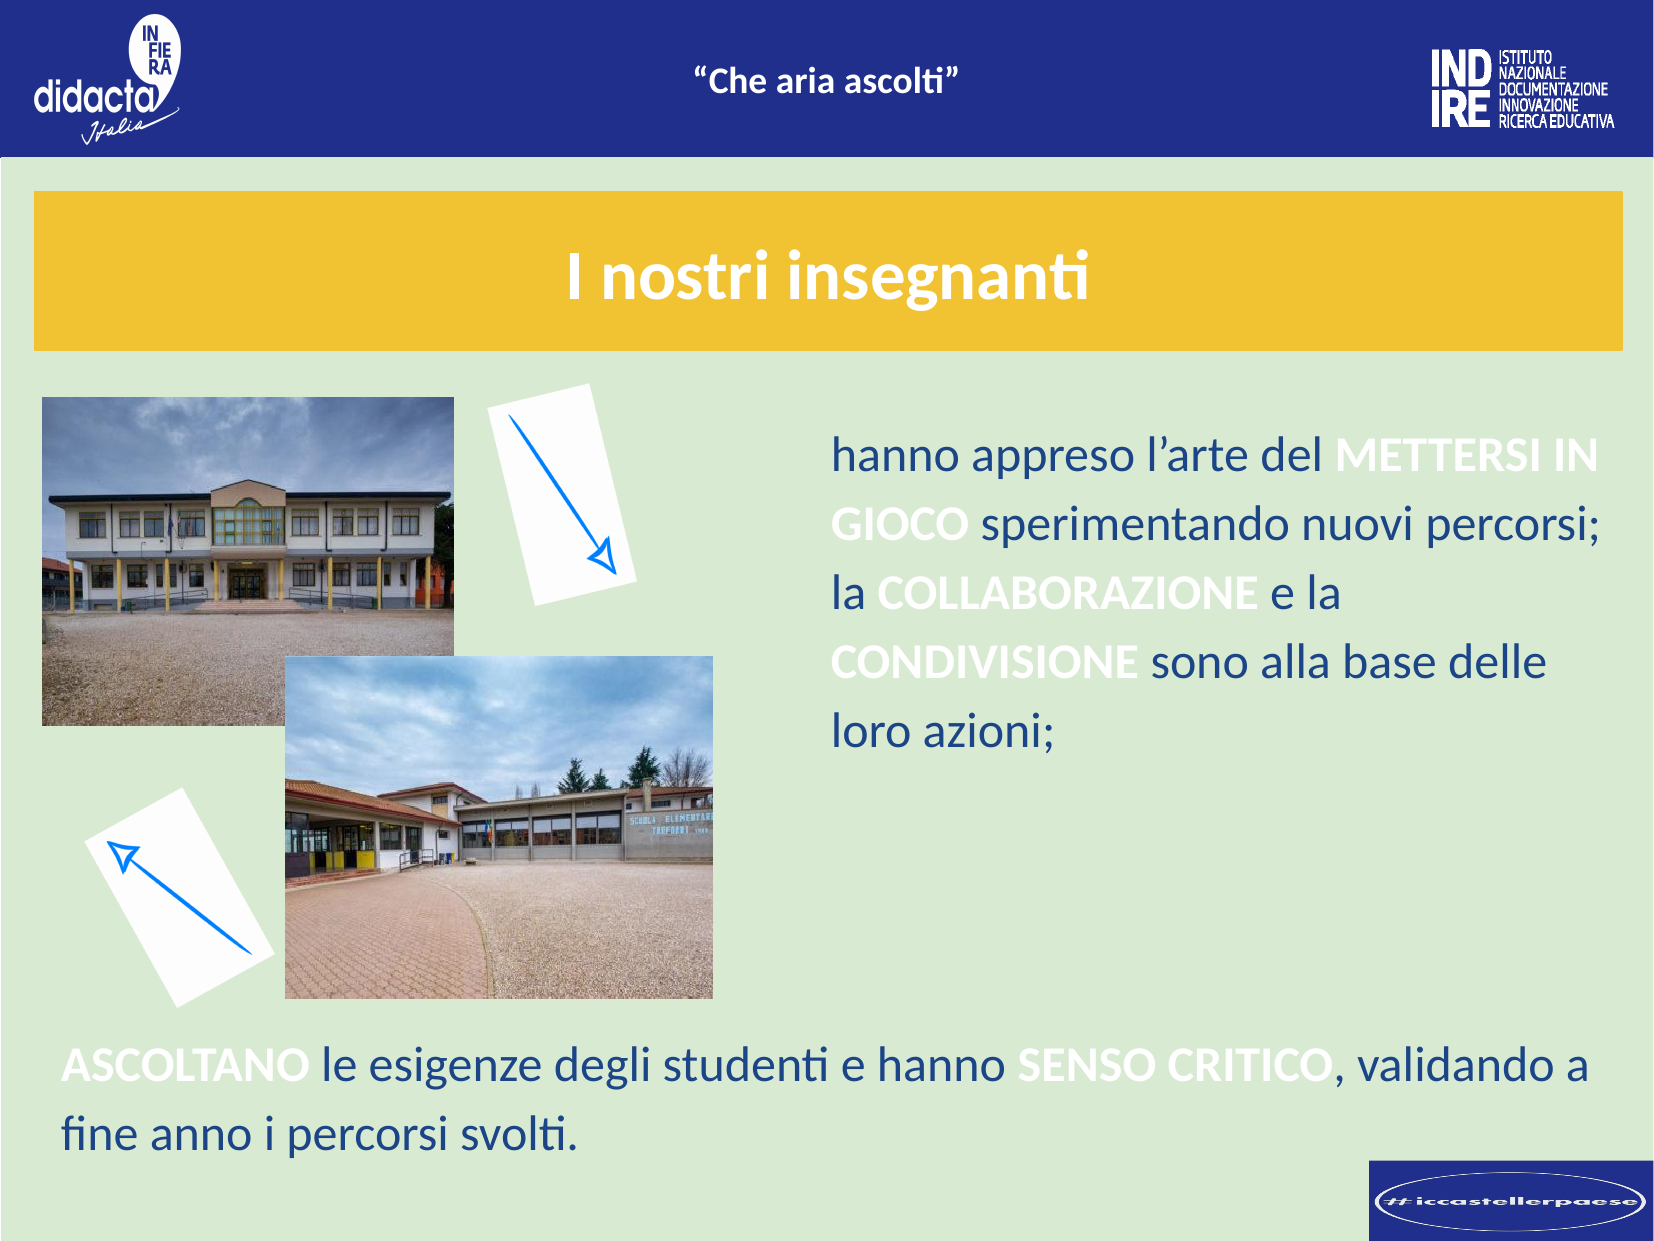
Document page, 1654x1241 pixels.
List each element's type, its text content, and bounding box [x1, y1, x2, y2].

picture [1423, 35, 1623, 142]
picture [487, 383, 637, 606]
text_box hanno appreso l’arte del METTERSI IN GIOCO sperimentando nuovi percorsi; la COLLABORAZIONE e la CONDIVISIONE sono alla base delle loro azioni; [815, 397, 1654, 1071]
text_box ASCOLTANO le esigenze degli studenti e hanno SENSO CRITICO, validando a fine anno i percorsi svolti. [45, 1007, 1623, 1237]
text_box [1, 157, 1654, 1241]
picture [34, 14, 181, 145]
text_box I nostri insegnanti [34, 192, 1623, 350]
text_box “Che aria ascolti” [0, 0, 1654, 158]
picture [1374, 1172, 1648, 1232]
picture [84, 787, 275, 1007]
picture [42, 397, 713, 999]
